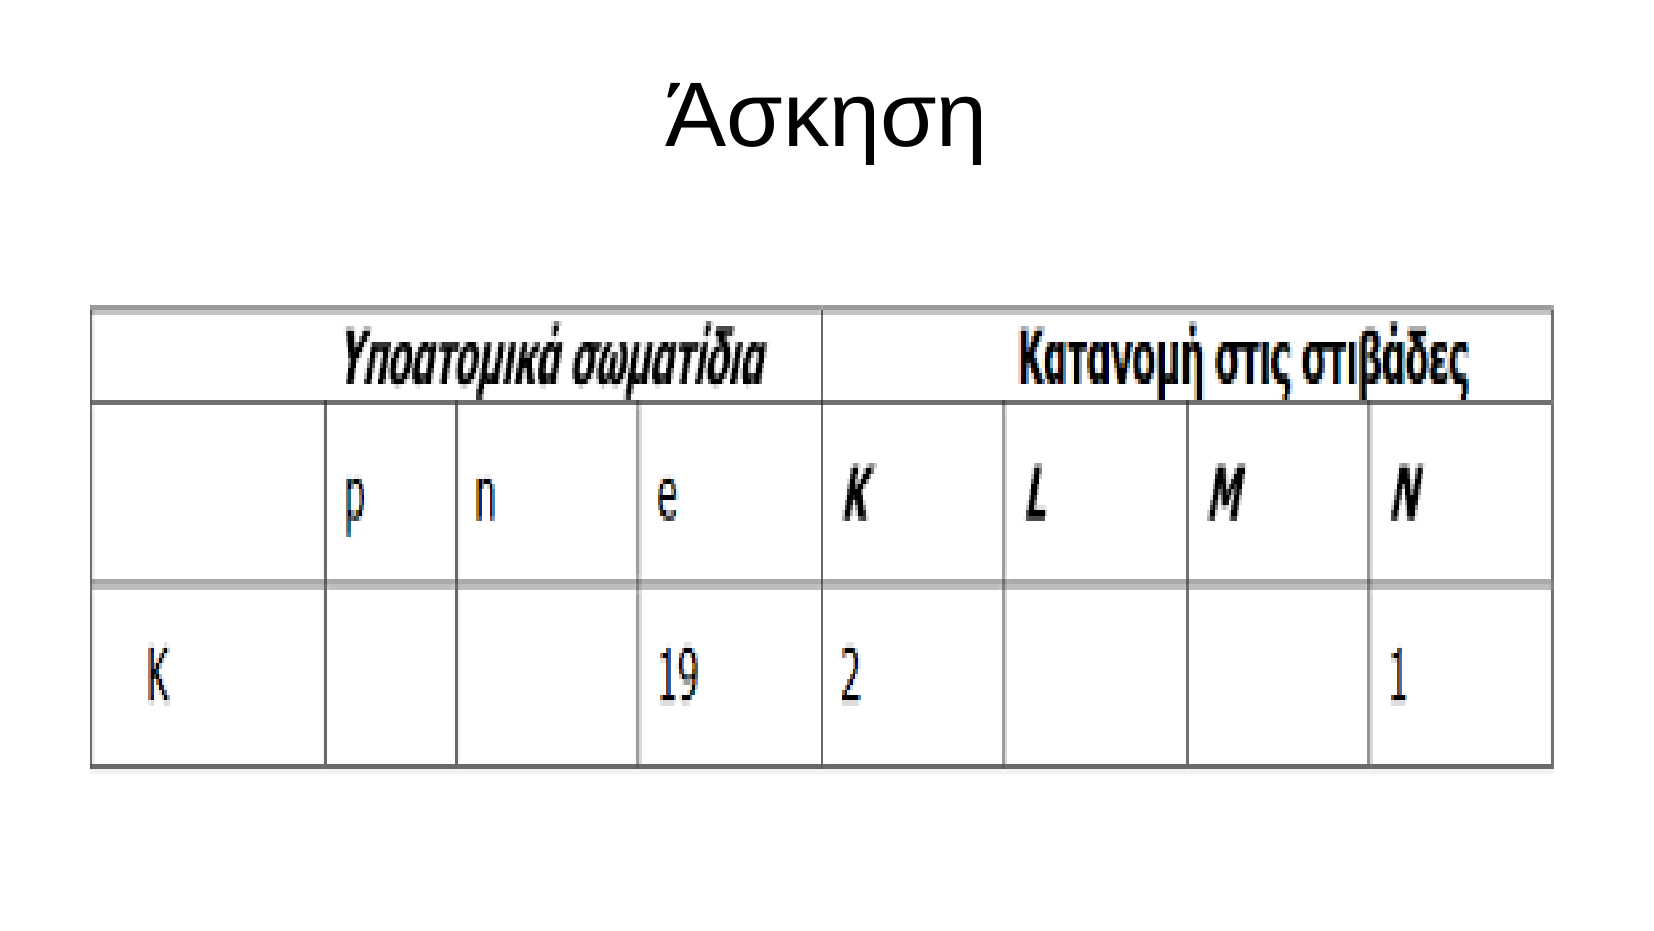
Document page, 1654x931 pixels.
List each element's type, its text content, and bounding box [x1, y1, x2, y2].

title Άσκηση [82, 37, 1571, 193]
picture [82, 300, 1560, 780]
